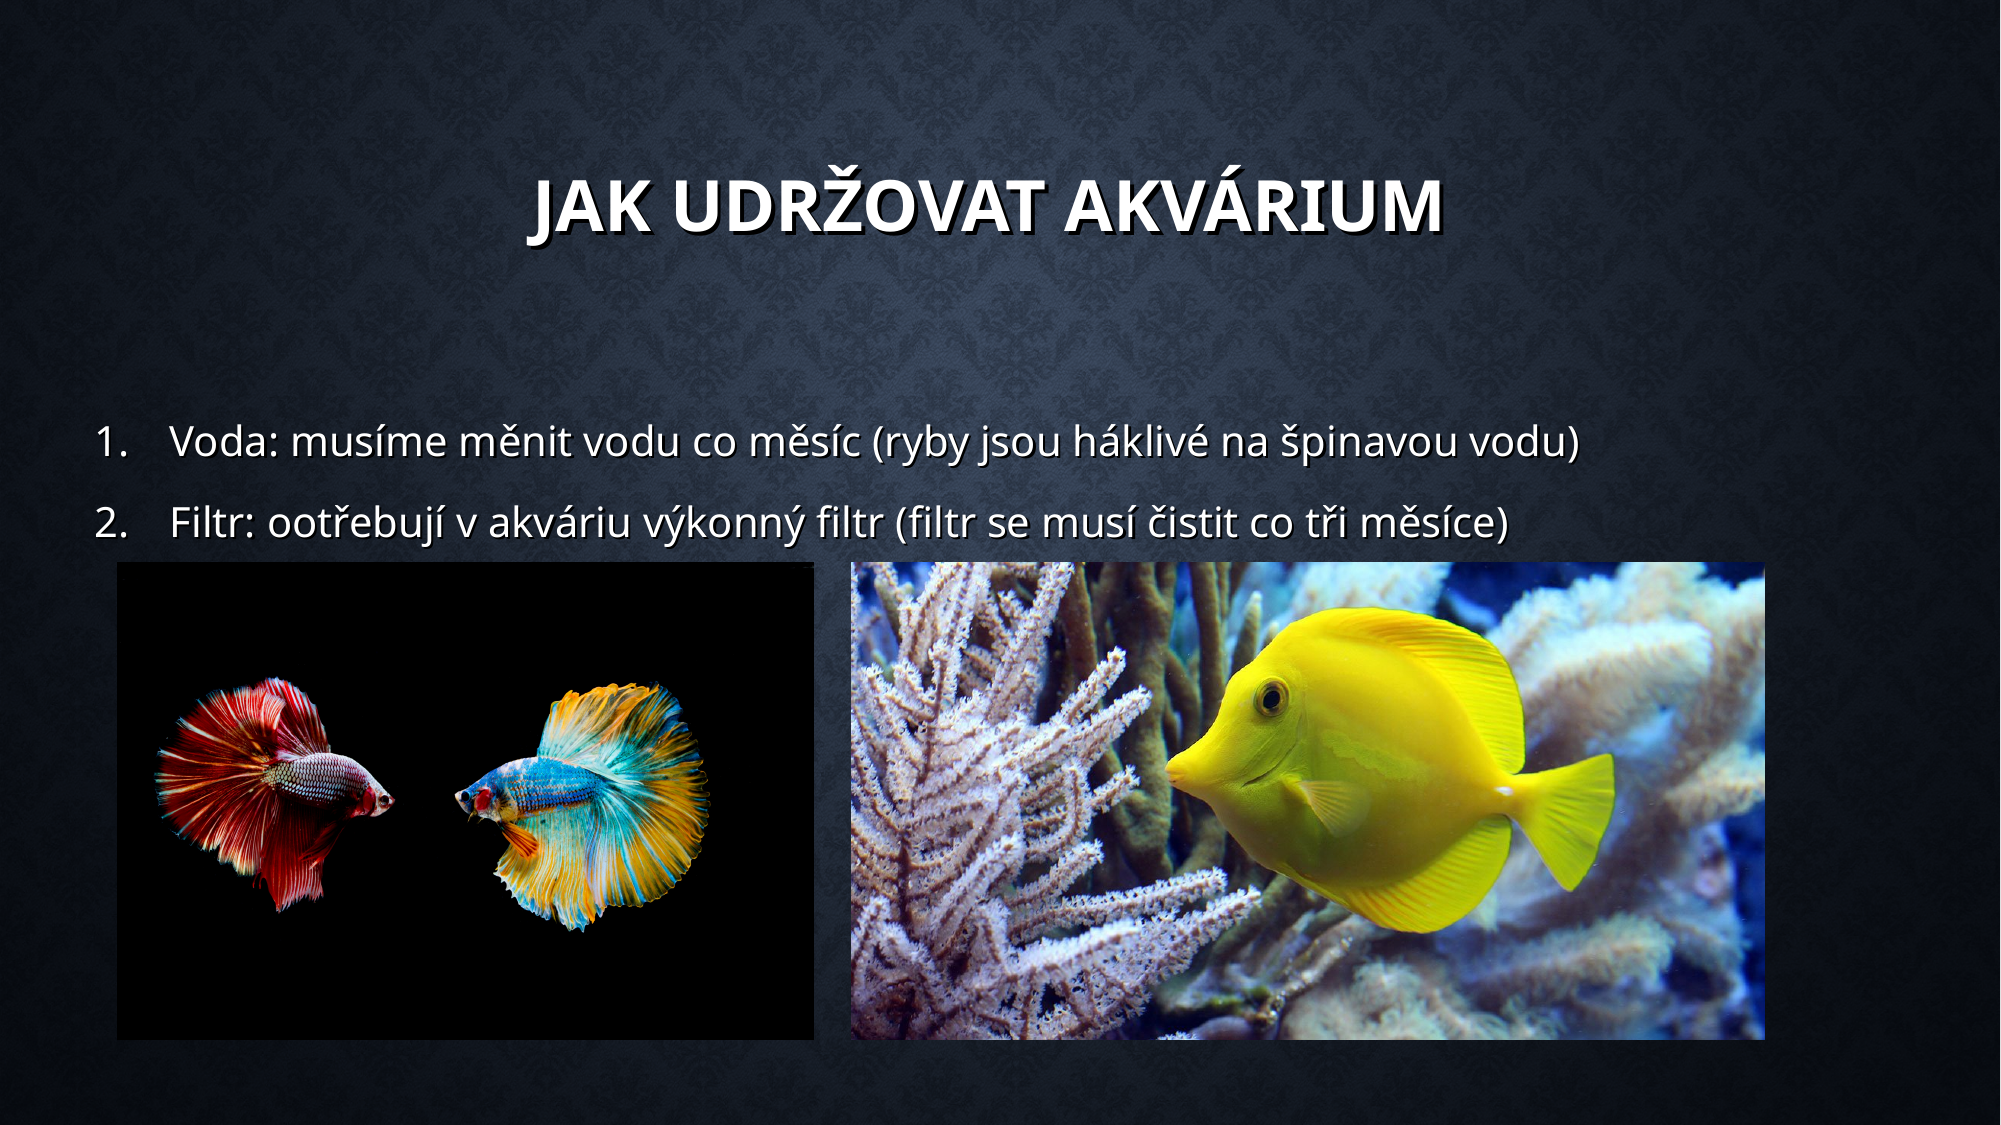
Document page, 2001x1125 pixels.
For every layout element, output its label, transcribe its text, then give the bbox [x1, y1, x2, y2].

list Voda: musíme měnit vodu co měsíc (ryby jsou háklivé na špinavou vodu) Filtr: ootřebují v akváriu výkonný filtr (filtr se musí čistit co tři měsíce) [79, 397, 1863, 997]
title Jak udržovat akvárium [149, 99, 1849, 318]
picture [851, 562, 1765, 1040]
picture [117, 562, 814, 1040]
